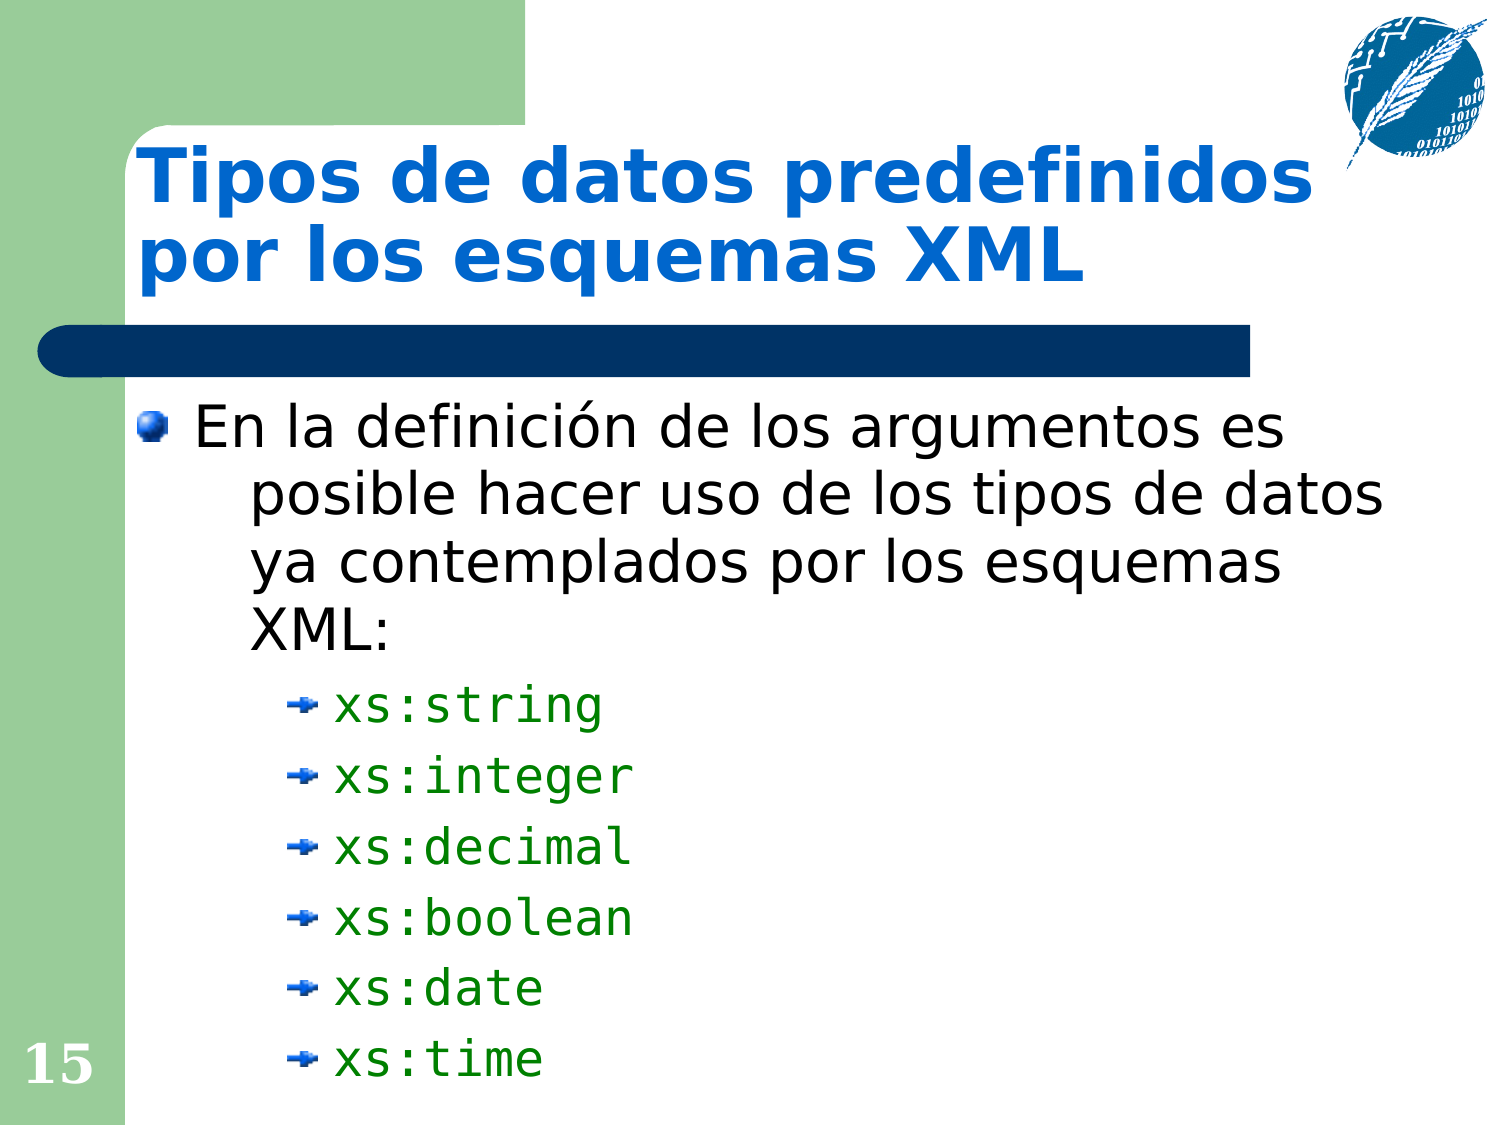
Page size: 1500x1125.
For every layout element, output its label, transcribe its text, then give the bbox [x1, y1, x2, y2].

picture [1433, 139, 1440, 147]
picture [1427, 138, 1431, 148]
picture [1341, 15, 1487, 172]
picture [1436, 127, 1450, 136]
list En la definición de los argumentos es posible hacer uso de los tipos de datos ya contemplados por los esquemas XML: xs:string xs:integer xs:decimal xs:boolean xs:date xs:time [137, 393, 1400, 1109]
title Tipos de datos predefinidos por los esquemas XML [136, 135, 1413, 302]
picture [1416, 140, 1425, 149]
